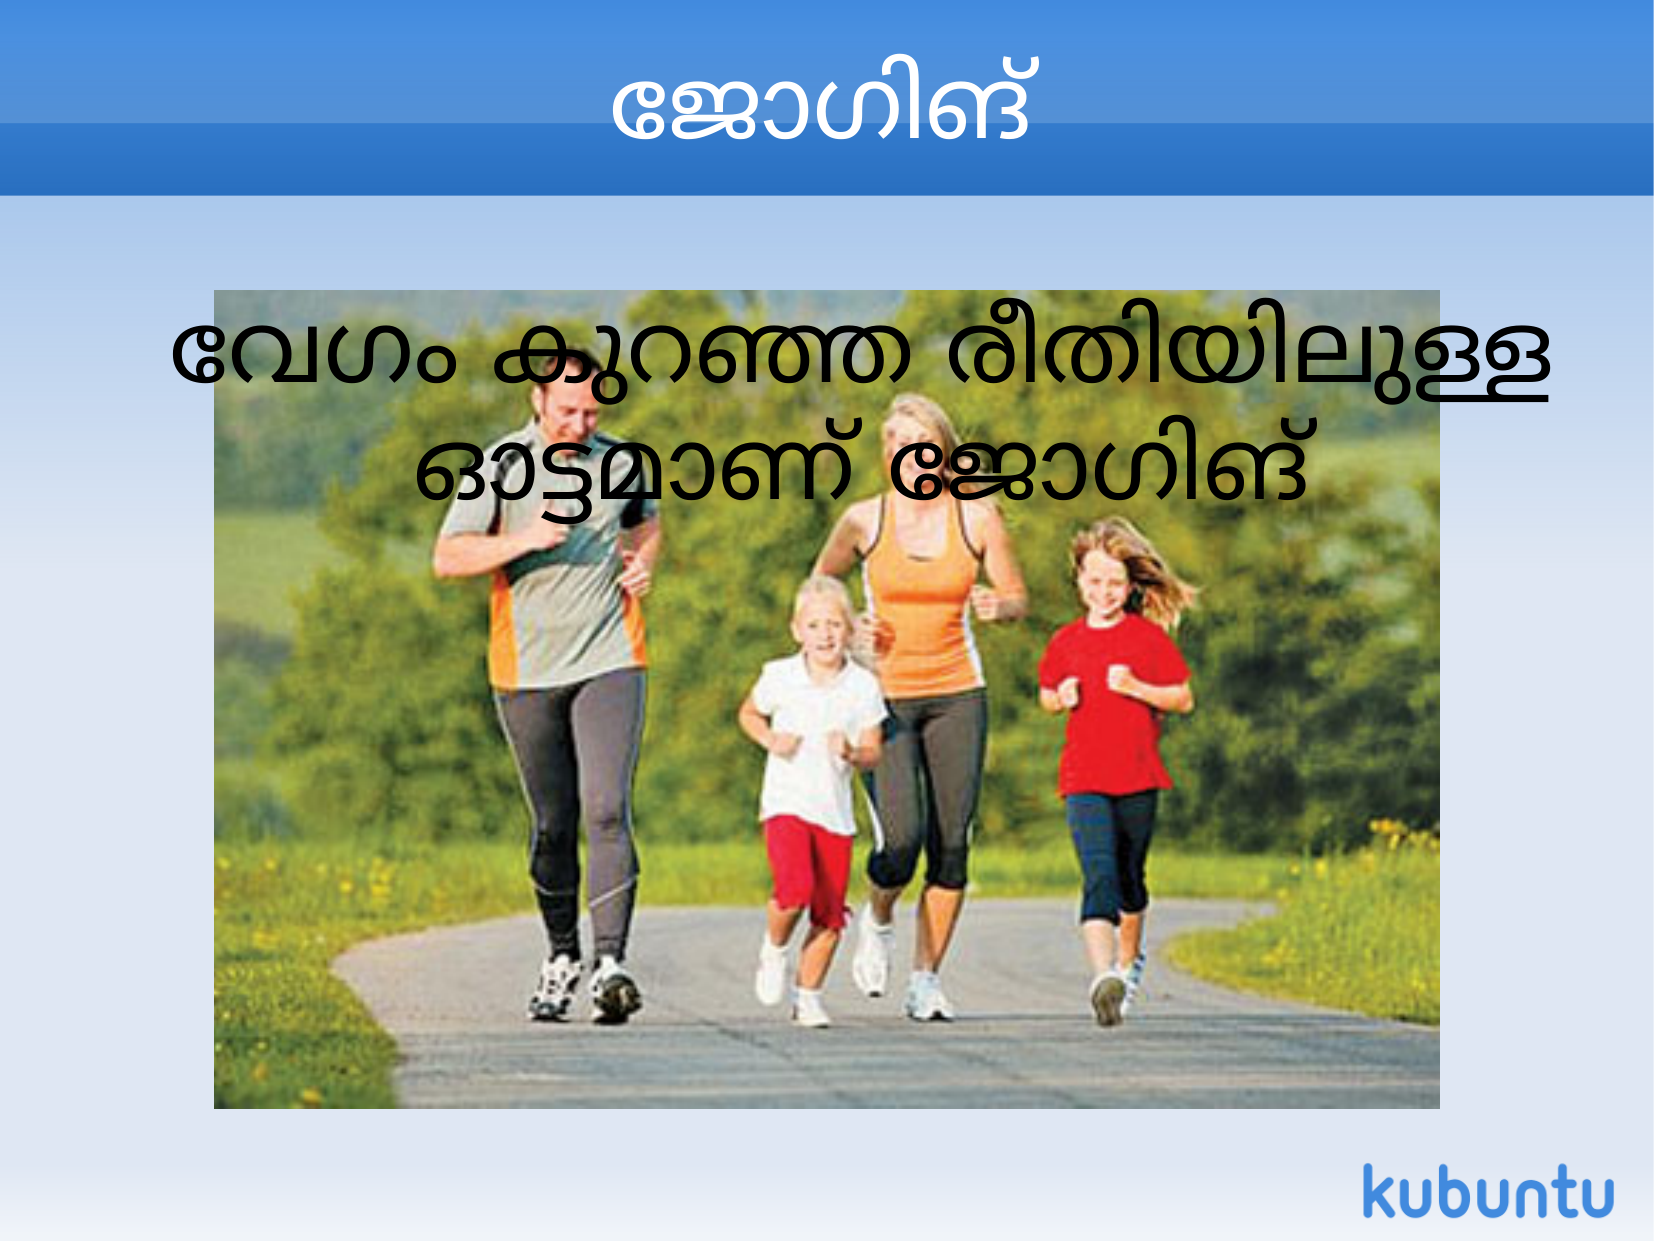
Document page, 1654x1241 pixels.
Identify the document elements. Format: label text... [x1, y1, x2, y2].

list വേഗം കുറഞ്ഞ രീതിയിലുള്ള ഓട്ടമാണ് ജോഗിങ് [845, 290, 1572, 1094]
title ജോഗിങ് [76, 7, 1565, 200]
picture [0, 0, 1654, 1241]
